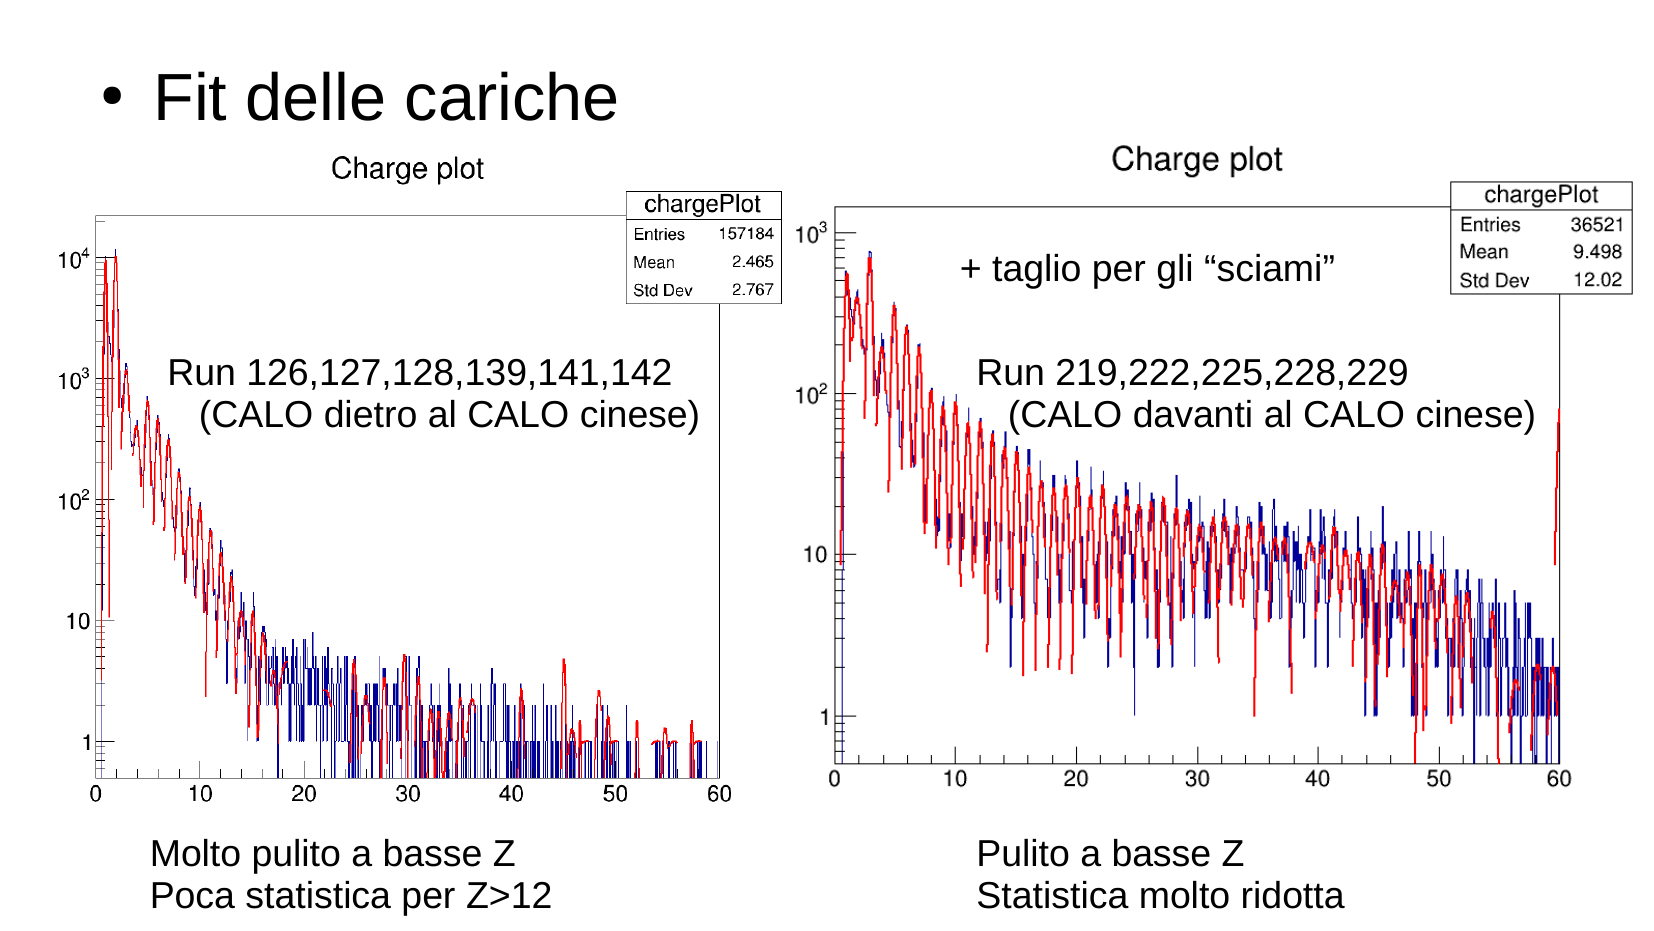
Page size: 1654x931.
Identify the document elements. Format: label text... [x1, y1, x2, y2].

text_box Molto pulito a basse Z Poca statistica per Z>12 [135, 825, 691, 924]
list Fit delle cariche [82, 60, 1571, 757]
text_box Run 219,222,225,228,229 (CALO davanti al CALO cinese) [961, 344, 1555, 485]
text_box Run 126,127,128,139,141,142 (CALO dietro al CALO cinese) [152, 344, 721, 485]
picture [42, 141, 1640, 811]
text_box Pulito a basse Z Statistica molto ridotta [961, 825, 1517, 924]
text_box + taglio per gli “sciami” [945, 240, 1411, 301]
